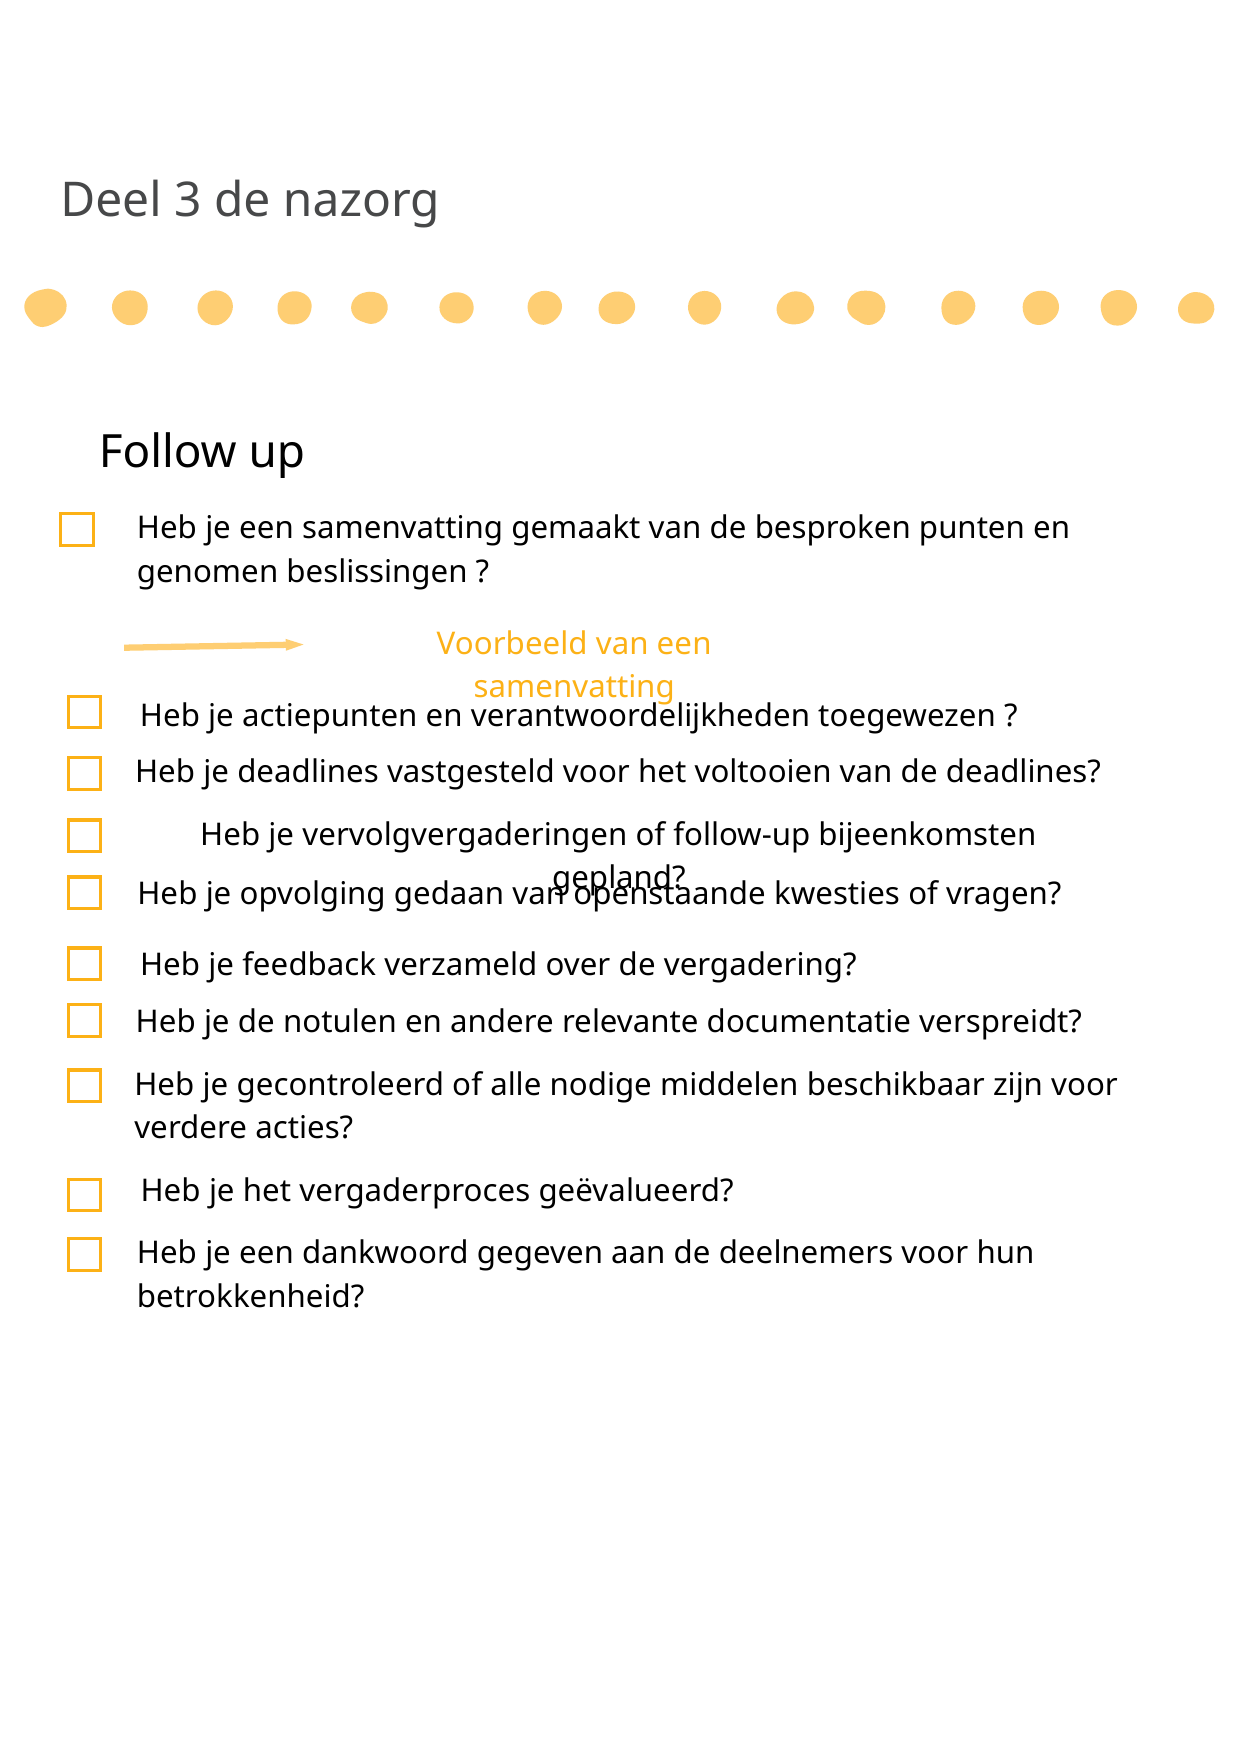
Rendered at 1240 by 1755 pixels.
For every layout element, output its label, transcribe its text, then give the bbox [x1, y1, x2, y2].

text_box Heb je de notulen en andere relevante documentatie verspreidt? [134, 994, 1085, 1045]
text_box [68, 855, 101, 909]
text_box Heb je actiepunten en verantwoordelijkheden toegewezen ? [136, 688, 1022, 739]
text_box [60, 491, 94, 546]
text_box [68, 674, 101, 728]
text_box Heb je gecontroleerd of alle nodige middelen beschikbaar zijn voor verdere acties? [134, 1057, 1132, 1152]
text_box [68, 982, 101, 1037]
text_box Heb je vervolgvergaderingen of follow-up bijeenkomsten gepland? [135, 807, 1103, 858]
text_box [68, 1048, 101, 1102]
text_box [22, 288, 1218, 329]
text_box Heb je feedback verzameld over de vergadering? [93, 937, 905, 981]
text_box [68, 735, 101, 790]
text_box [68, 1216, 101, 1271]
text_box [68, 1157, 101, 1211]
text_box Heb je een samenvatting gemaakt van de besproken punten en genomen beslissingen ? [136, 501, 1104, 596]
text_box Heb je deadlines vastgesteld voor het voltooien van de deadlines? [134, 744, 1104, 796]
text_box Heb je een dankwoord gegeven aan de deelnemers voor hun betrokkenheid? [136, 1226, 1129, 1321]
text_box Heb je het vergaderproces geëvalueerd? [136, 1163, 739, 1214]
text_box [68, 798, 101, 852]
text_box [68, 926, 101, 980]
text_box Heb je opvolging gedaan van openstaande kwesties of vragen? [115, 866, 1085, 910]
text_box Follow up [93, 412, 324, 485]
text_box Deel 3 de nazorg [60, 56, 474, 239]
text_box Voorbeeld van een samenvatting [344, 616, 805, 667]
